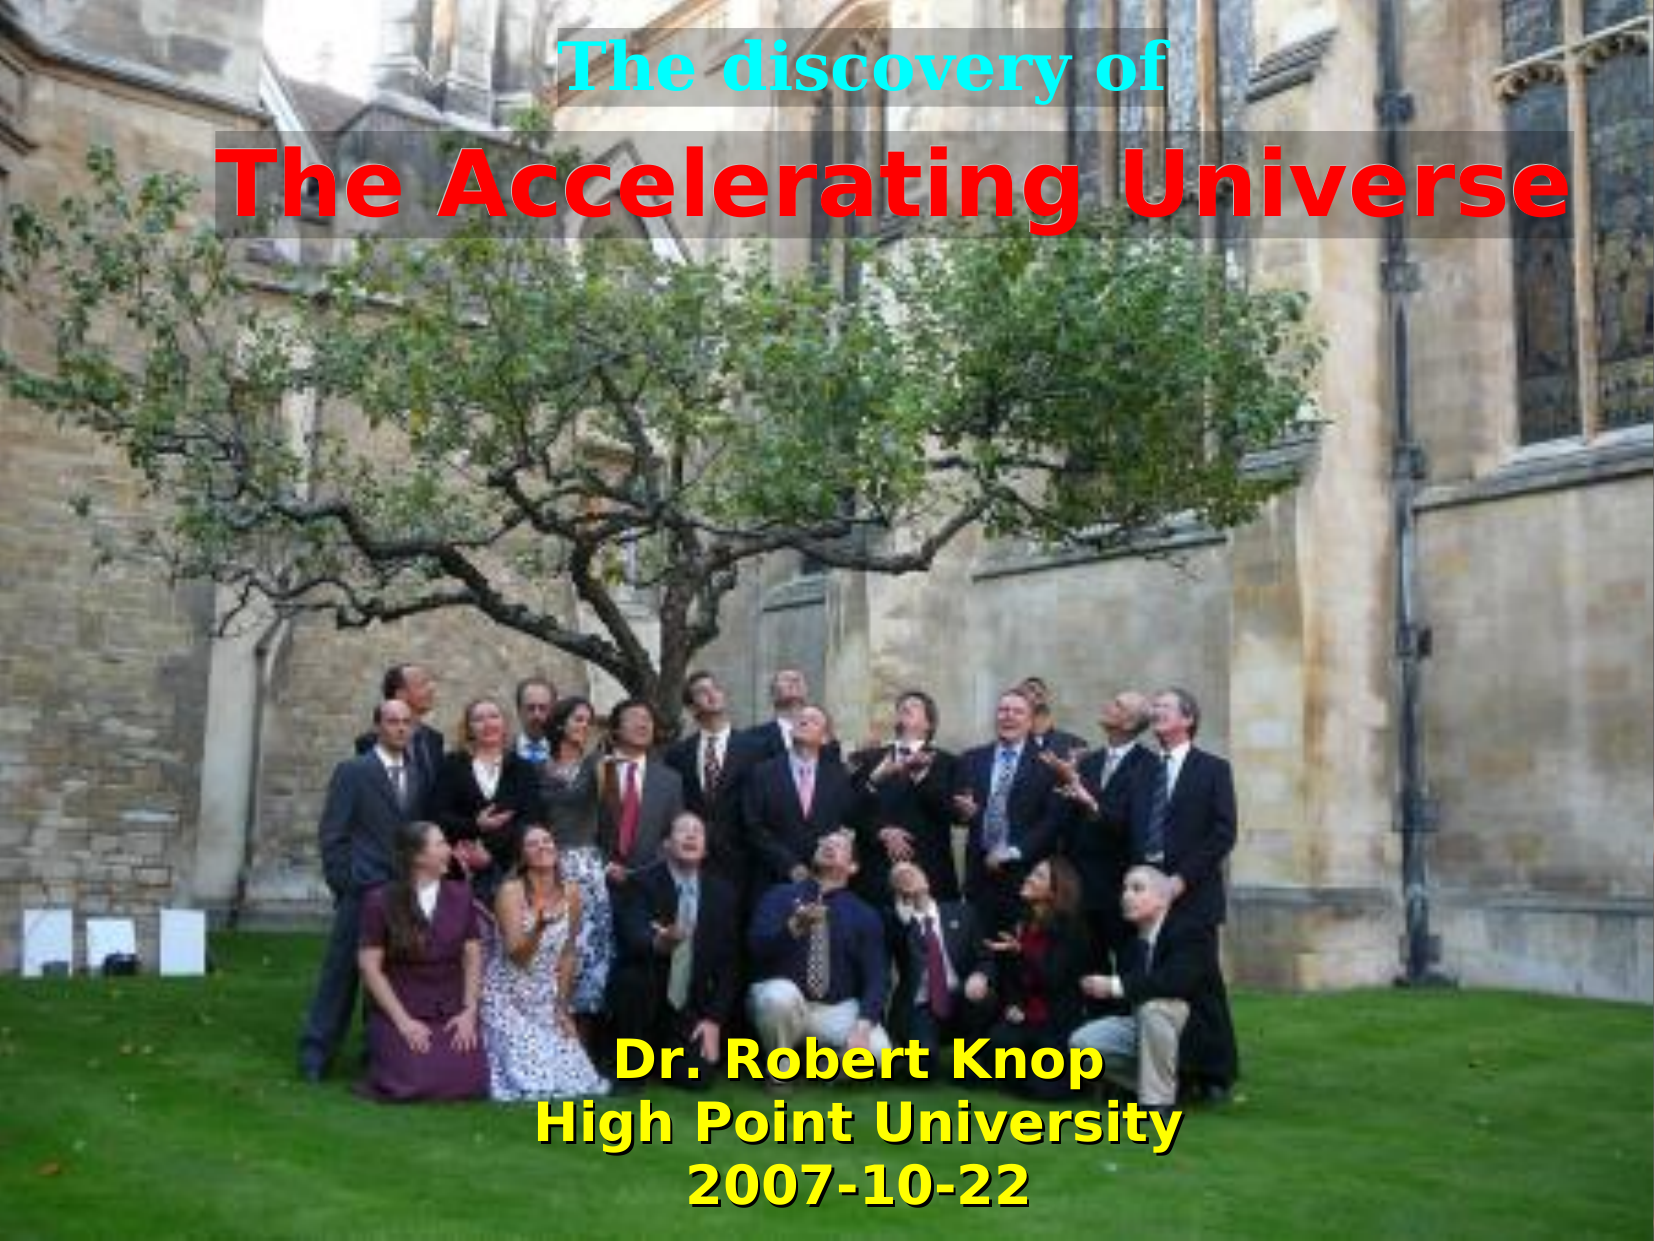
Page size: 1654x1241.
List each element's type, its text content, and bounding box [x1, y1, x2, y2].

text_box The Accelerating Universe [215, 131, 1439, 239]
text_box The discovery of [557, 28, 1096, 107]
picture [0, 0, 1654, 1241]
text_box Dr. Robert Knop High Point University 2007-10-22 [533, 1028, 1120, 1218]
